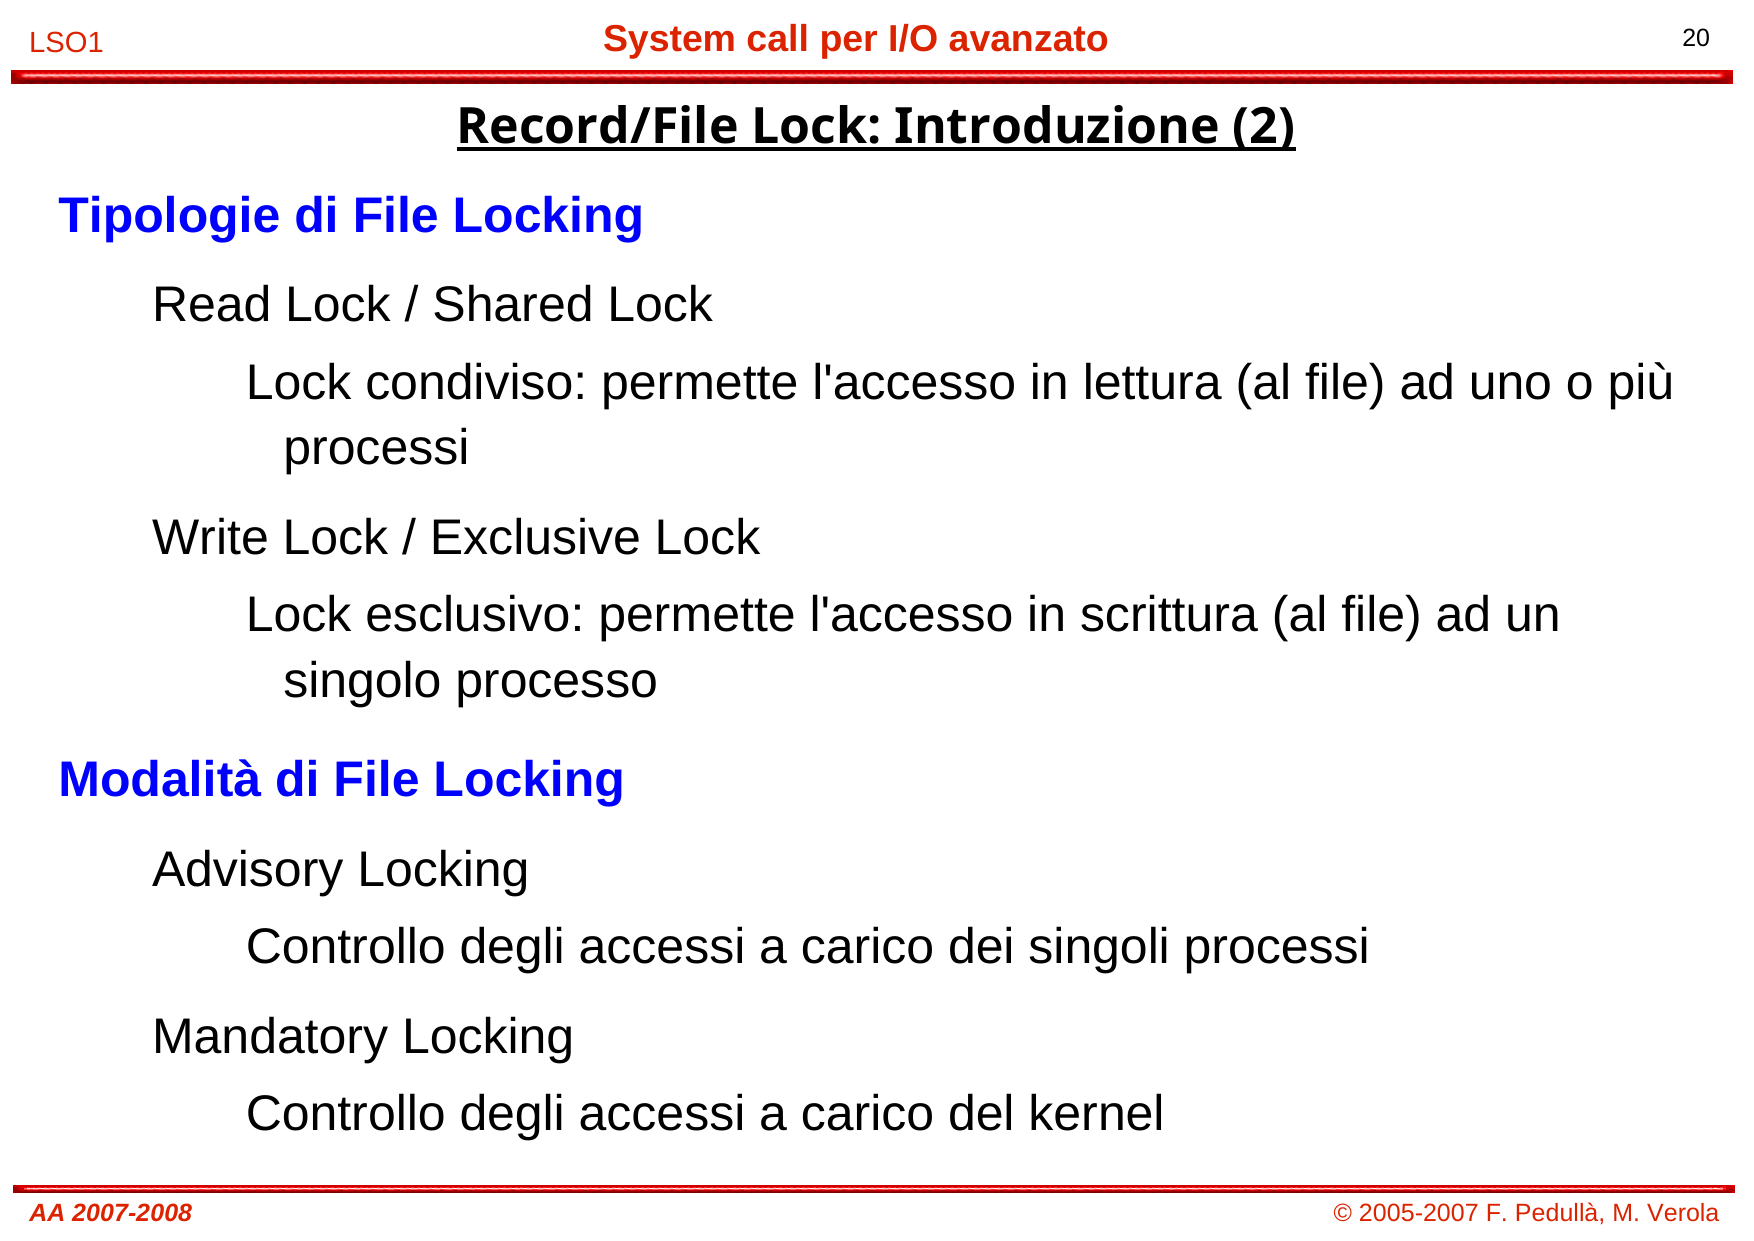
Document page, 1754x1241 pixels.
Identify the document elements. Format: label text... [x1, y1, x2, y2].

picture [13, 1185, 1735, 1193]
list Tipologie di File Locking Read Lock / Shared Lock Lock condiviso: permette l'accesso in lettura (al file) ad uno o più processi Write Lock / Exclusive Lock Lock esclusivo: permette l'accesso in scrittura (al file) ad un singolo processo Modalità di File Locking Advisory Locking Controllo degli accessi a carico dei singoli processi Mandatory Locking Controllo degli accessi a carico del kernel [58, 188, 1696, 1178]
title Record/File Lock: Introduzione (2) [40, 78, 1713, 174]
picture [11, 70, 1733, 84]
